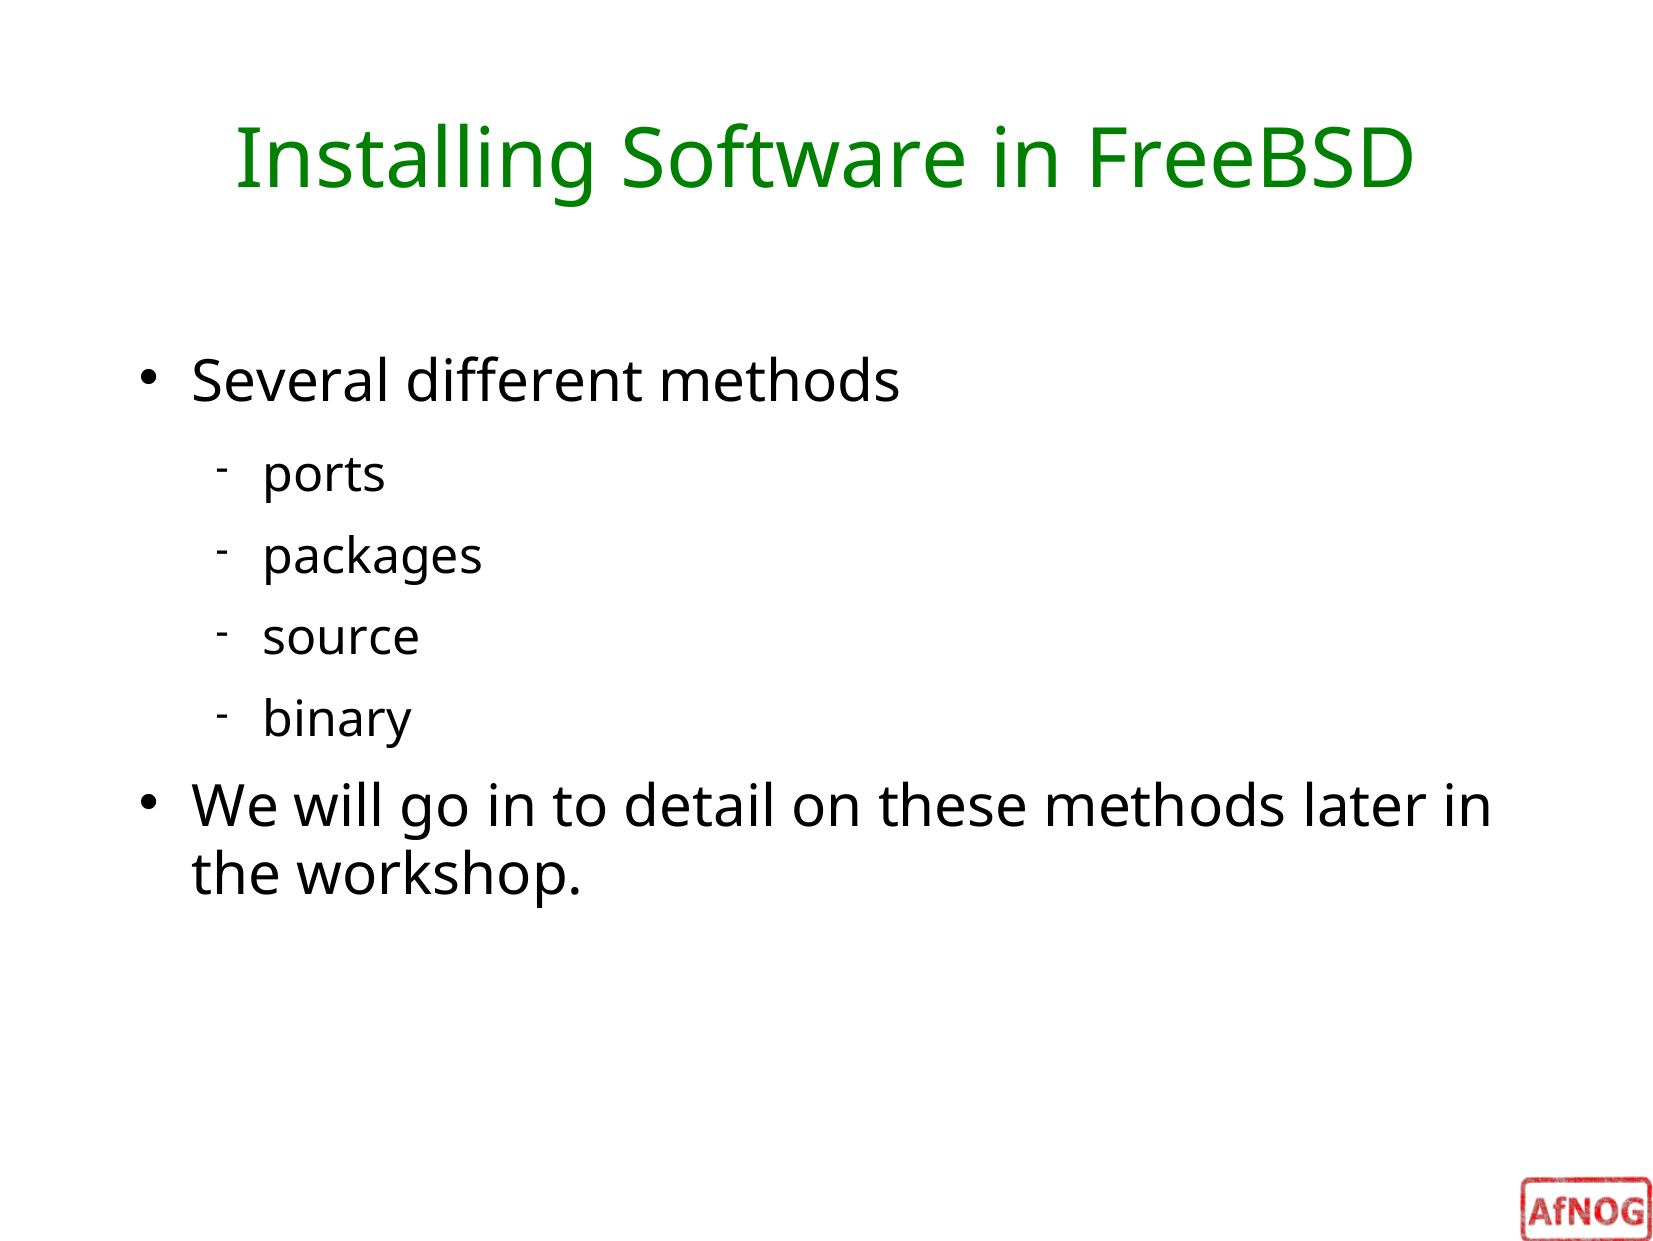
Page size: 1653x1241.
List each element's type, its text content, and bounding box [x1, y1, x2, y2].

text_box Installing Software in FreeBSD [121, 73, 1533, 241]
text_box Several different methods ports packages source binary We will go in to detail on these methods later in the workshop. [121, 344, 1533, 1127]
picture [1519, 1175, 1653, 1241]
